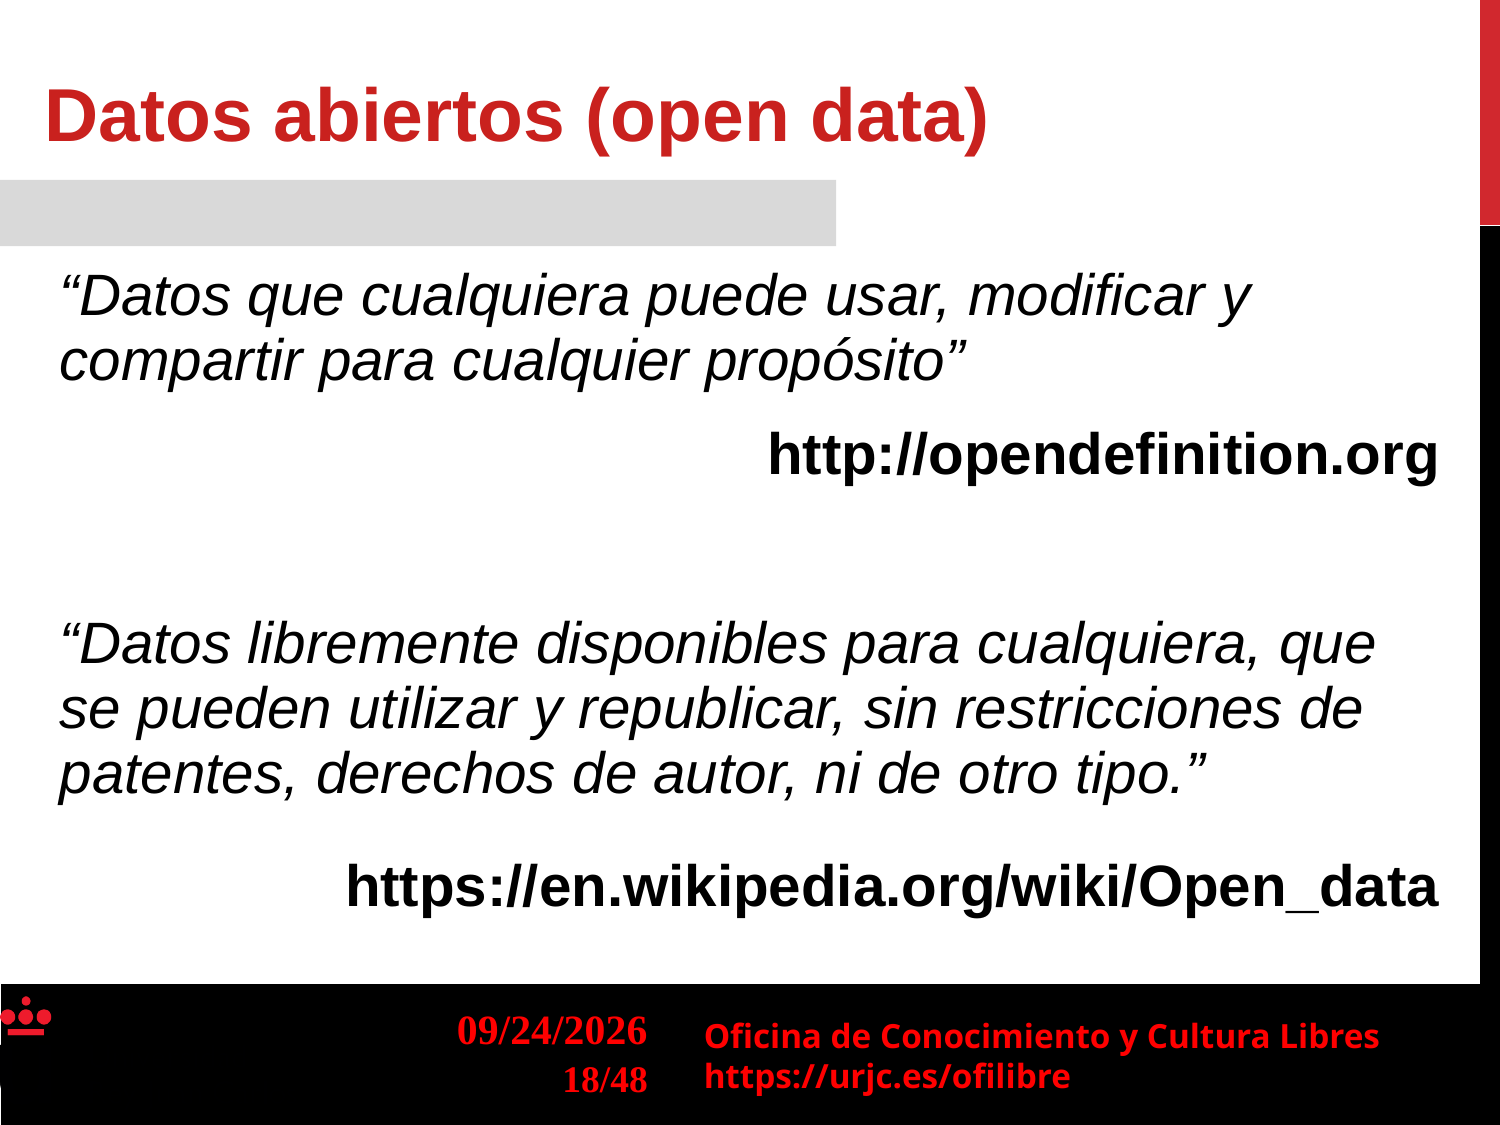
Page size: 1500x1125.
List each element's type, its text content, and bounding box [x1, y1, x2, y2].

text_box Datos abiertos (open data) [30, 66, 1291, 249]
title [75, 15, 1425, 172]
text_box “Datos que cualquiera puede usar, modificar y compartir para cualquier propósito” http://opendefinition.org “Datos libremente disponibles para cualquiera, que se pueden utilizar y republicar, sin restricciones de patentes, derechos de autor, ni de otro tipo.” https://en.wikipedia.org/wiki/Open_data [45, 254, 1456, 926]
